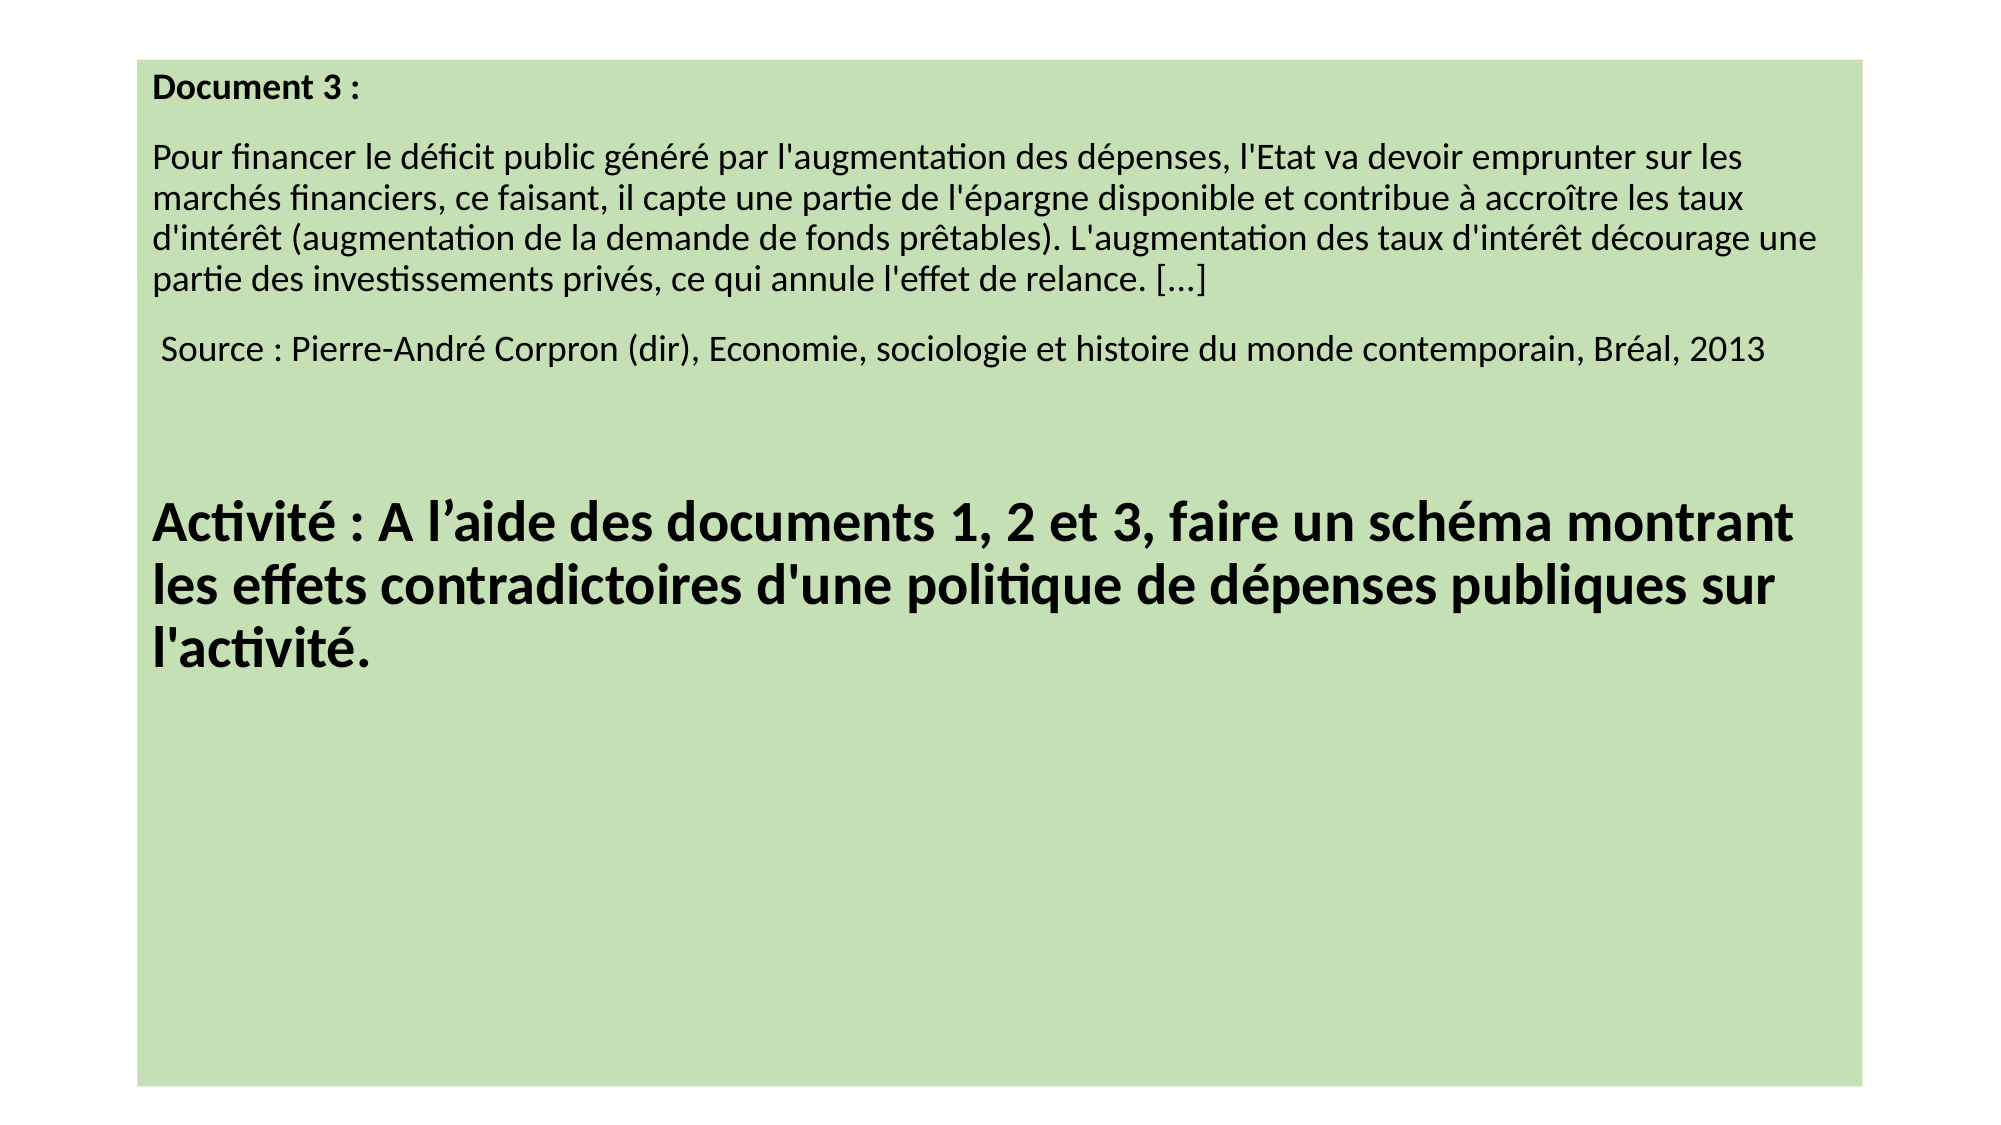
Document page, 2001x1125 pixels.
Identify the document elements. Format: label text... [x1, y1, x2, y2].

list Document 3 : Pour financer le déficit public généré par l'augmentation des dépenses, l'Etat va devoir emprunter sur les marchés financiers, ce faisant, il capte une partie de l'épargne disponible et contribue à accroître les taux d'intérêt (augmentation de la demande de fonds prêtables). L'augmentation des taux d'intérêt décourage une partie des investissements privés, ce qui annule l'effet de relance. [...] Source : Pierre-André Corpron (dir), Economie, sociologie et histoire du monde contemporain, Bréal, 2013 Activité : A l’aide des documents 1, 2 et 3, faire un schéma montrant les effets contradictoires d'une politique de dépenses publiques sur l'activité. [137, 59, 1863, 1087]
